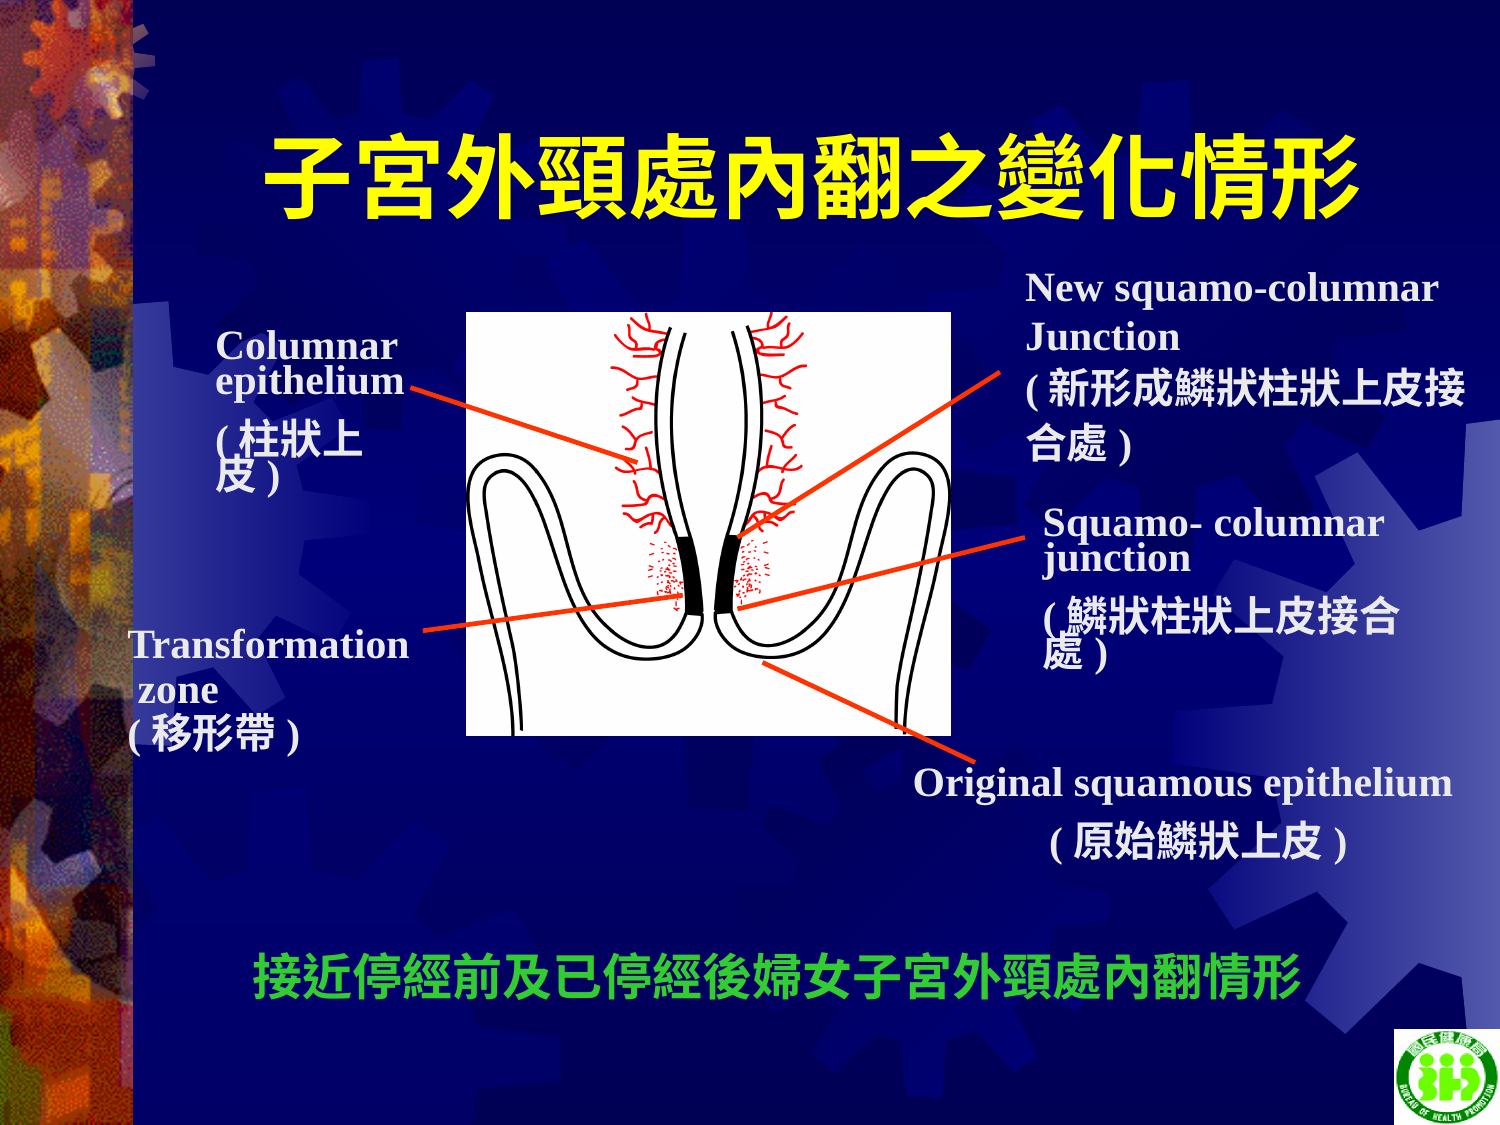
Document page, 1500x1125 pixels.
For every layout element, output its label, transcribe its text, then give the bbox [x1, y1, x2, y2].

text_box Transformation zone (移形帶) [112, 559, 443, 731]
title 子宮外頸處內翻之變化情形 [174, 50, 1450, 238]
text_box Columnar epithelium (柱狀上皮) [200, 323, 423, 469]
text_box 接近停經前及已停經後婦女子宮外頸處內翻情形 [237, 937, 1388, 1013]
text_box Squamo- columnar junction (鱗狀柱狀上皮接合處) [1027, 500, 1459, 646]
text_box New squamo-columnar Junction (新形成鱗狀柱狀上皮接 合處) [1009, 262, 1500, 473]
picture [466, 312, 951, 736]
text_box Original squamous epithelium (原始鱗狀上皮) [897, 760, 1500, 946]
